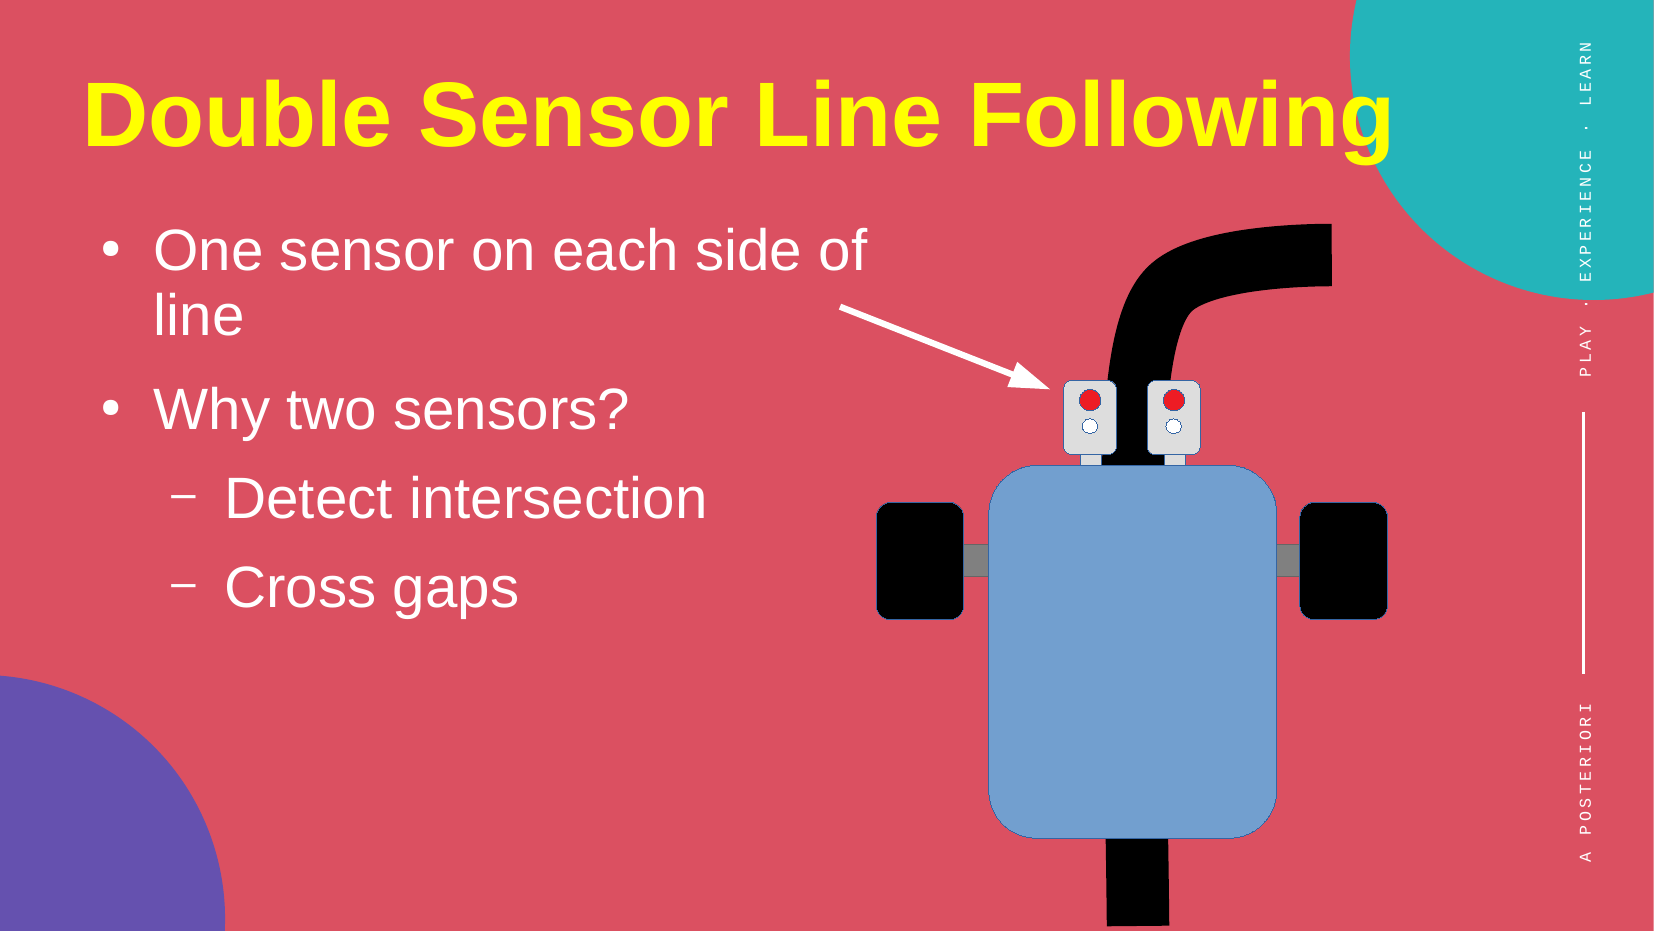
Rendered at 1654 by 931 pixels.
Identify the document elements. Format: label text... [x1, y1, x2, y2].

text_box [876, 380, 1388, 839]
list One sensor on each side of line Why two sensors? Detect intersection Cross gaps [82, 217, 892, 758]
title Double Sensor Line Following [82, 12, 1426, 218]
